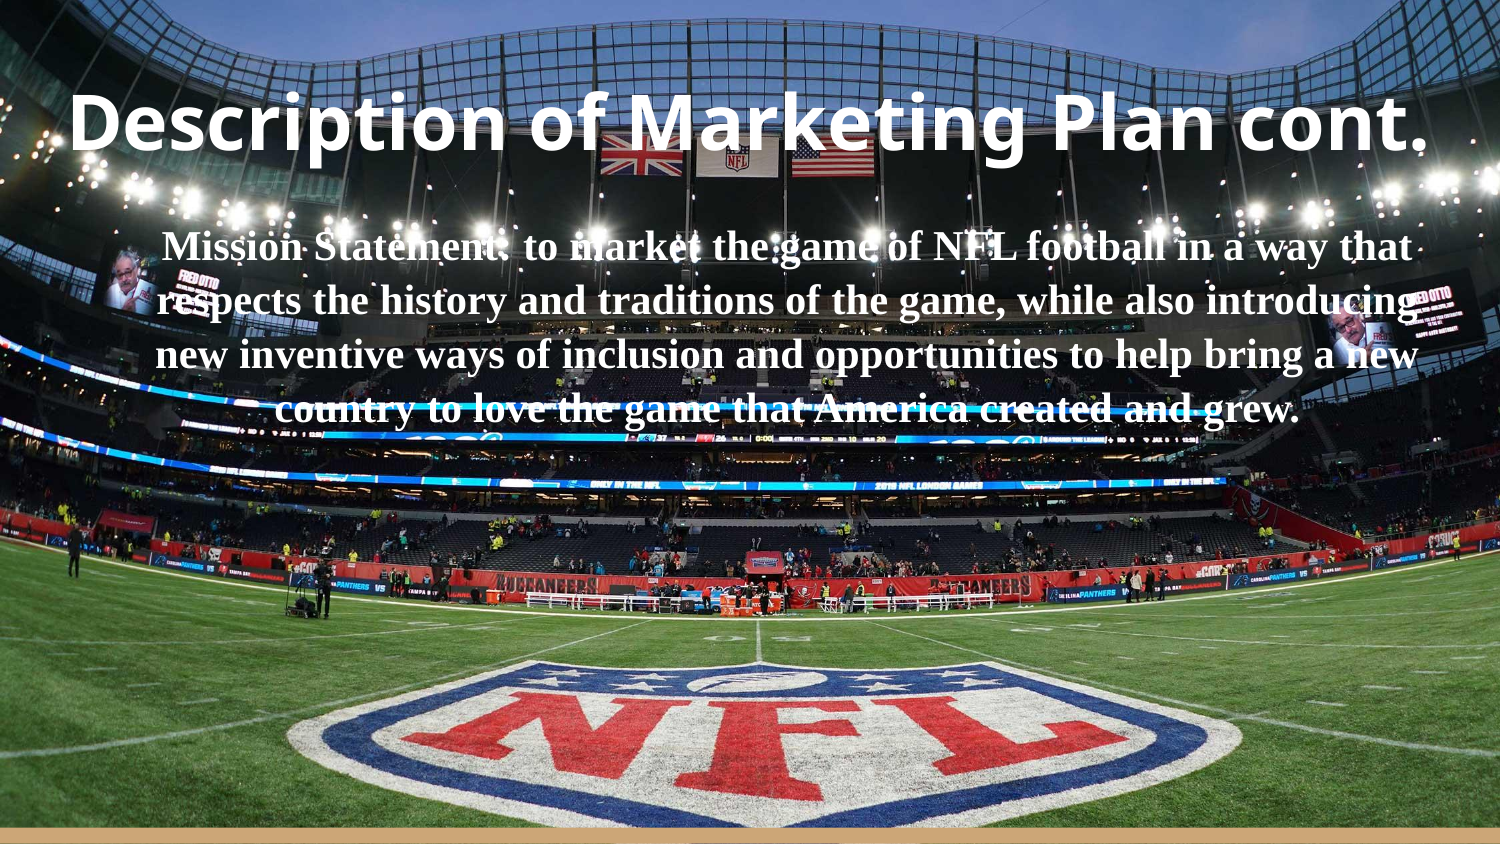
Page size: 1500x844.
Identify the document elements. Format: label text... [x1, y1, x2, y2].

list Mission Statement: to market the game of NFL football in a way that respects the history and traditions of the game, while also introducing new inventive ways of inclusion and opportunities to help bring a new country to love the game that America created and grew. [51, 200, 1449, 752]
title Description of Marketing Plan cont. [51, 51, 1449, 189]
picture [0, 0, 1500, 827]
